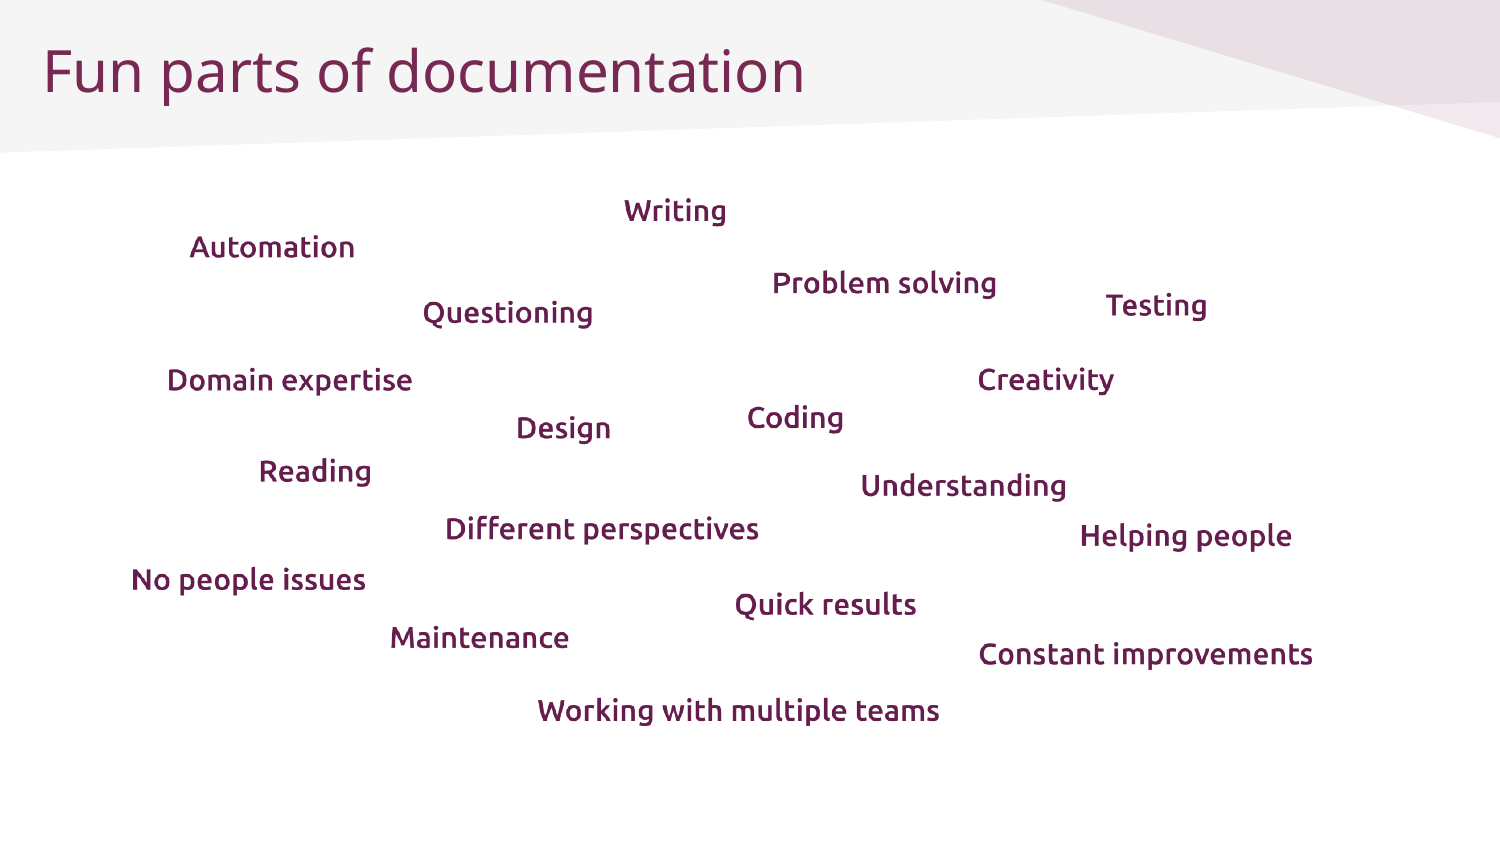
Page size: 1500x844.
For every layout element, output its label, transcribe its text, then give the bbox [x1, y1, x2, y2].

picture [133, 198, 1312, 726]
title Fun parts of documentation [42, 0, 1336, 151]
